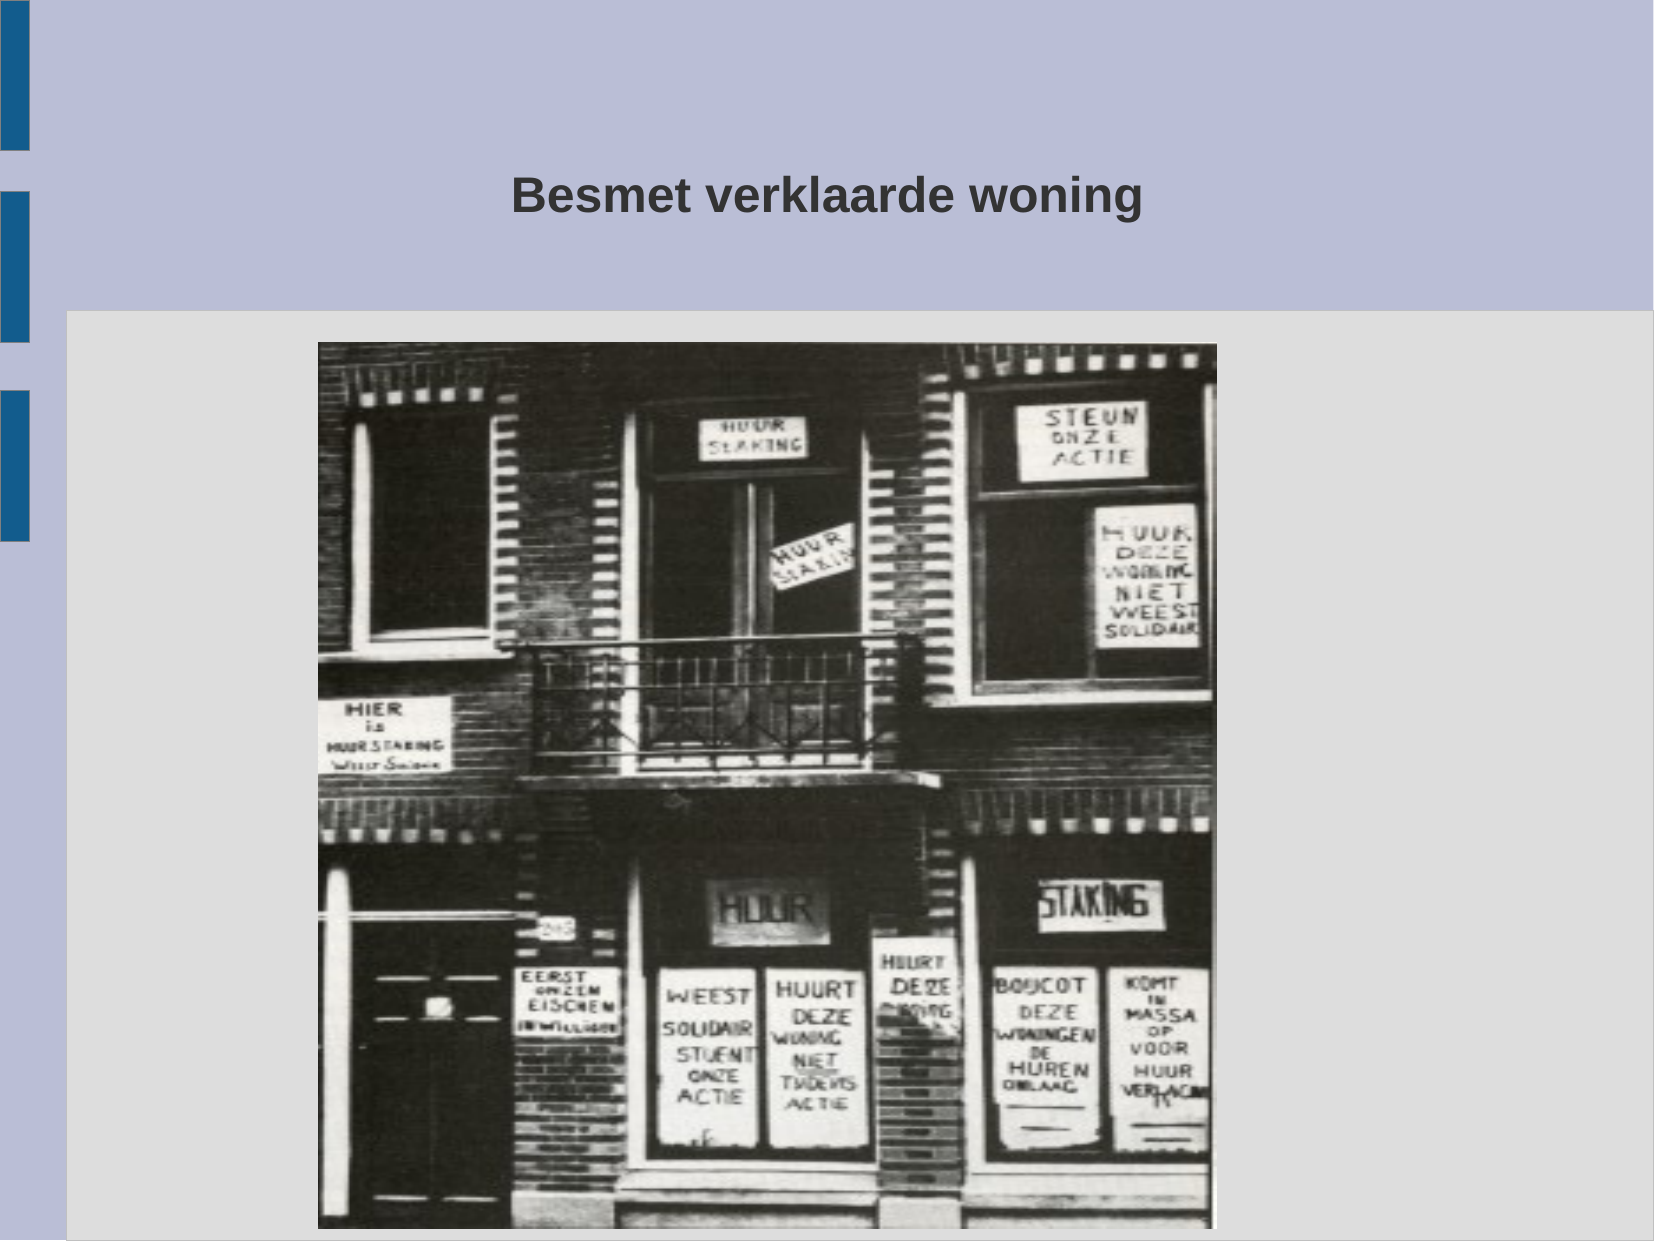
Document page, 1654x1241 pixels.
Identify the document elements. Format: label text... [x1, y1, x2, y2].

picture [318, 342, 1217, 1229]
title Besmet verklaarde woning [121, 91, 1534, 299]
